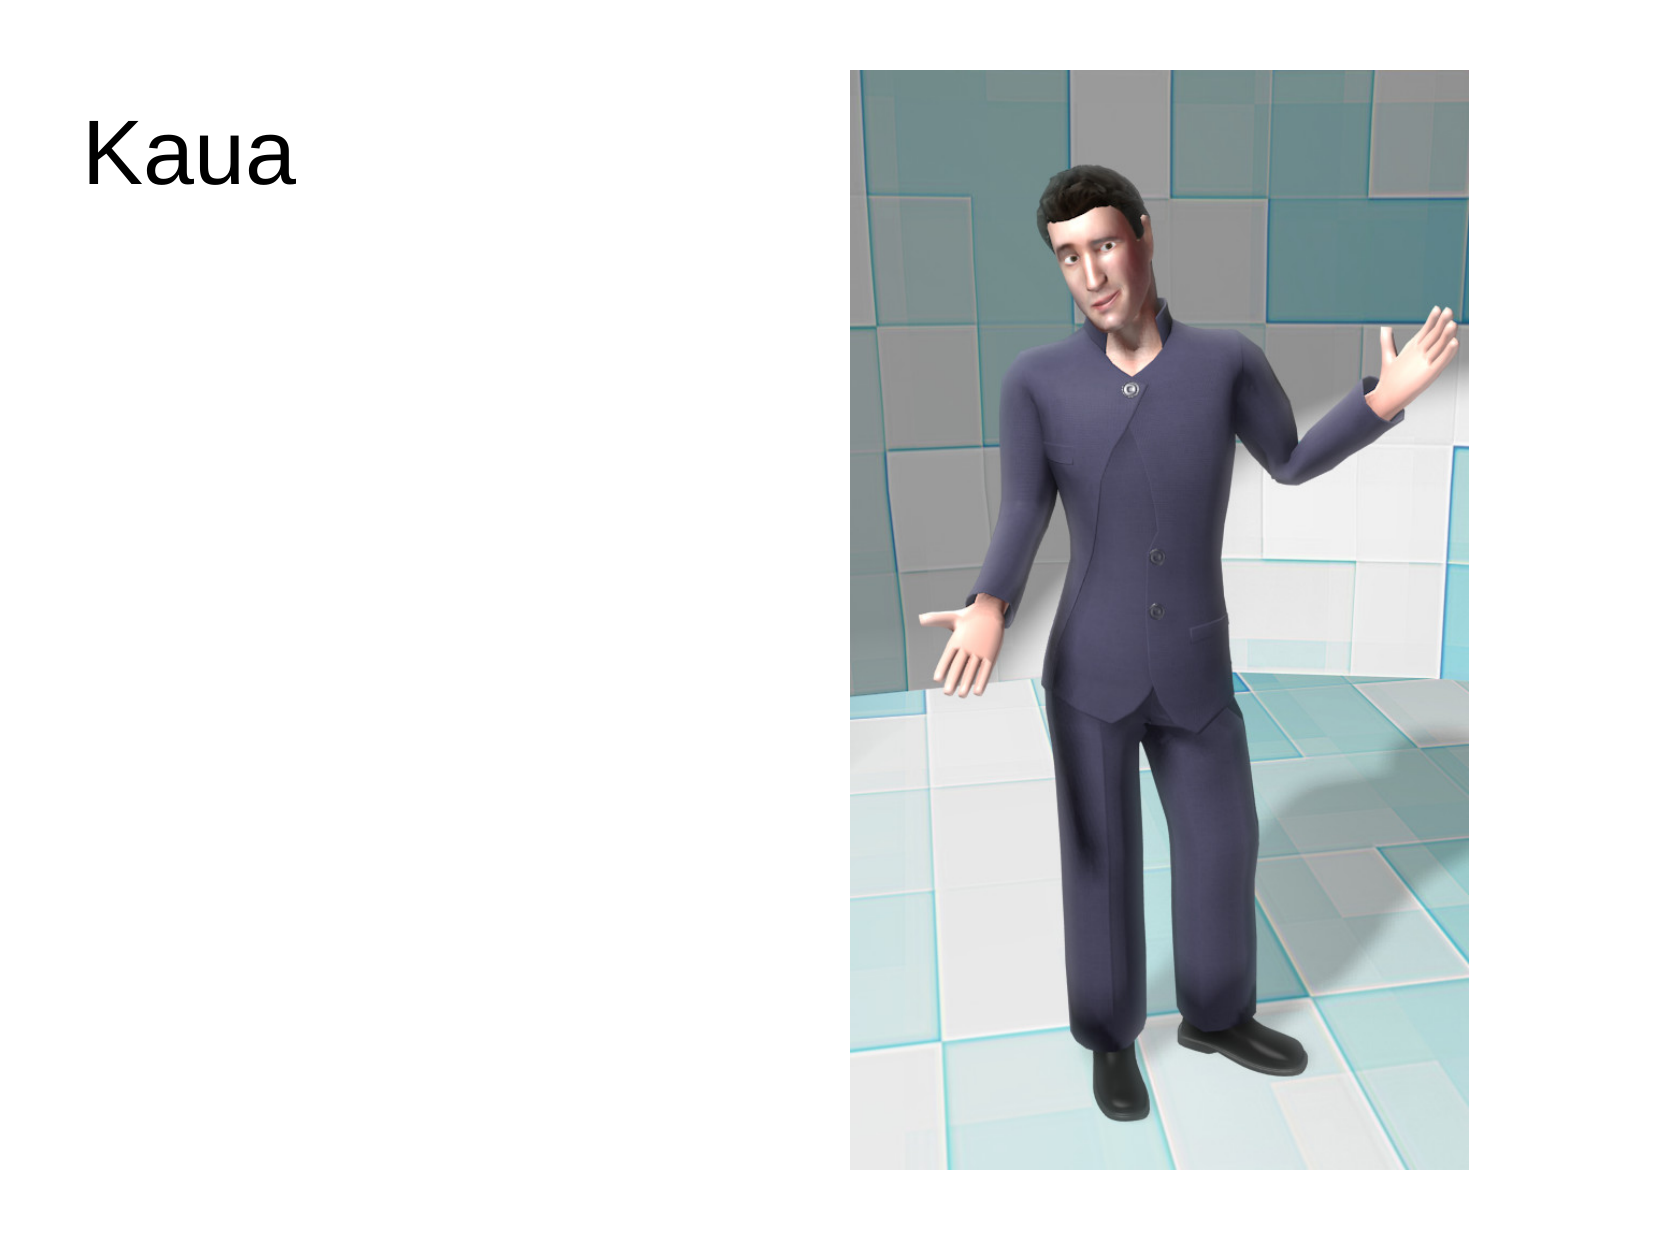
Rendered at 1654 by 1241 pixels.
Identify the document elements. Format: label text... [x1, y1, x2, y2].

title Kaua [82, 49, 1571, 257]
picture [850, 70, 1469, 1170]
